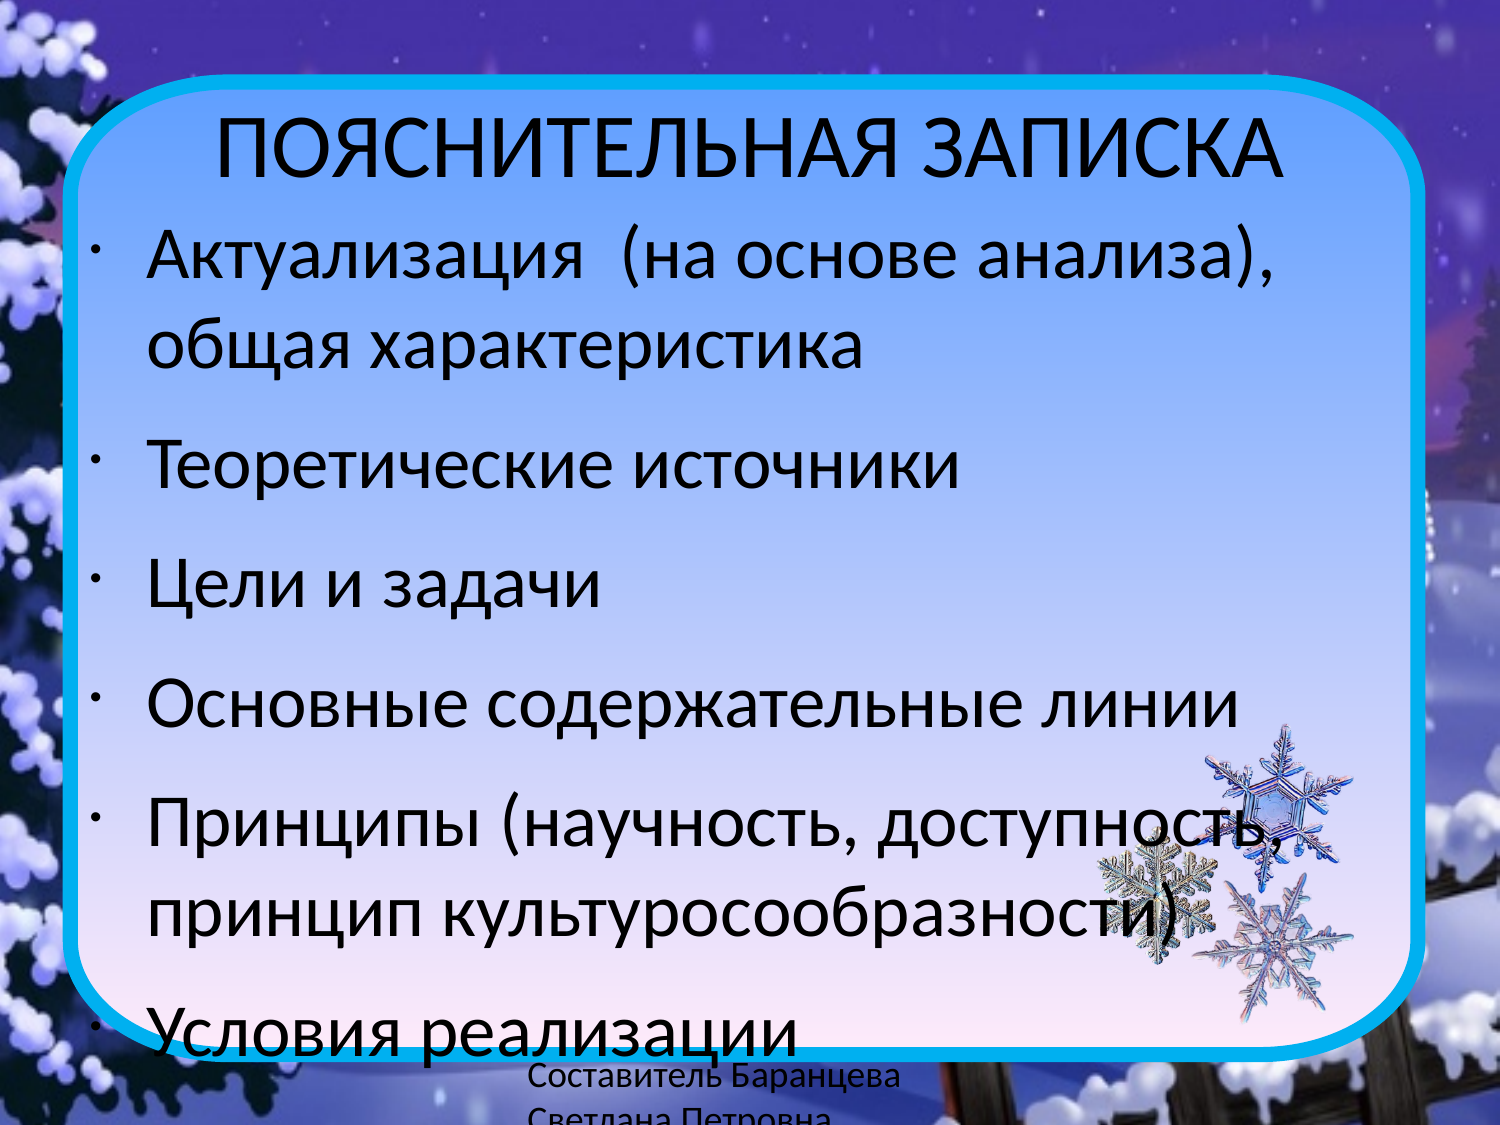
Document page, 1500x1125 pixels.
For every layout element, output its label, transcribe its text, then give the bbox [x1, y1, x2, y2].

picture [604, 1117, 610, 1125]
picture [782, 1116, 789, 1122]
picture [761, 1116, 771, 1125]
title ПОЯСНИТЕЛЬНАЯ ЗАПИСКА [75, 78, 1425, 196]
picture [708, 1116, 717, 1121]
picture [0, 0, 1500, 1125]
picture [570, 1116, 579, 1121]
list Актуализация (на основе анализа), общая характеристика Теоретические источники Цели и задачи Основные содержательные линии Принципы (научность, доступность, принцип культуросообразности) Условия реализации Сроки реализации [75, 196, 1425, 1005]
picture [742, 1116, 751, 1125]
picture [686, 1111, 697, 1125]
picture [553, 1116, 560, 1122]
footer Составитель Баранцева Светлана Петровна [512, 1042, 988, 1103]
